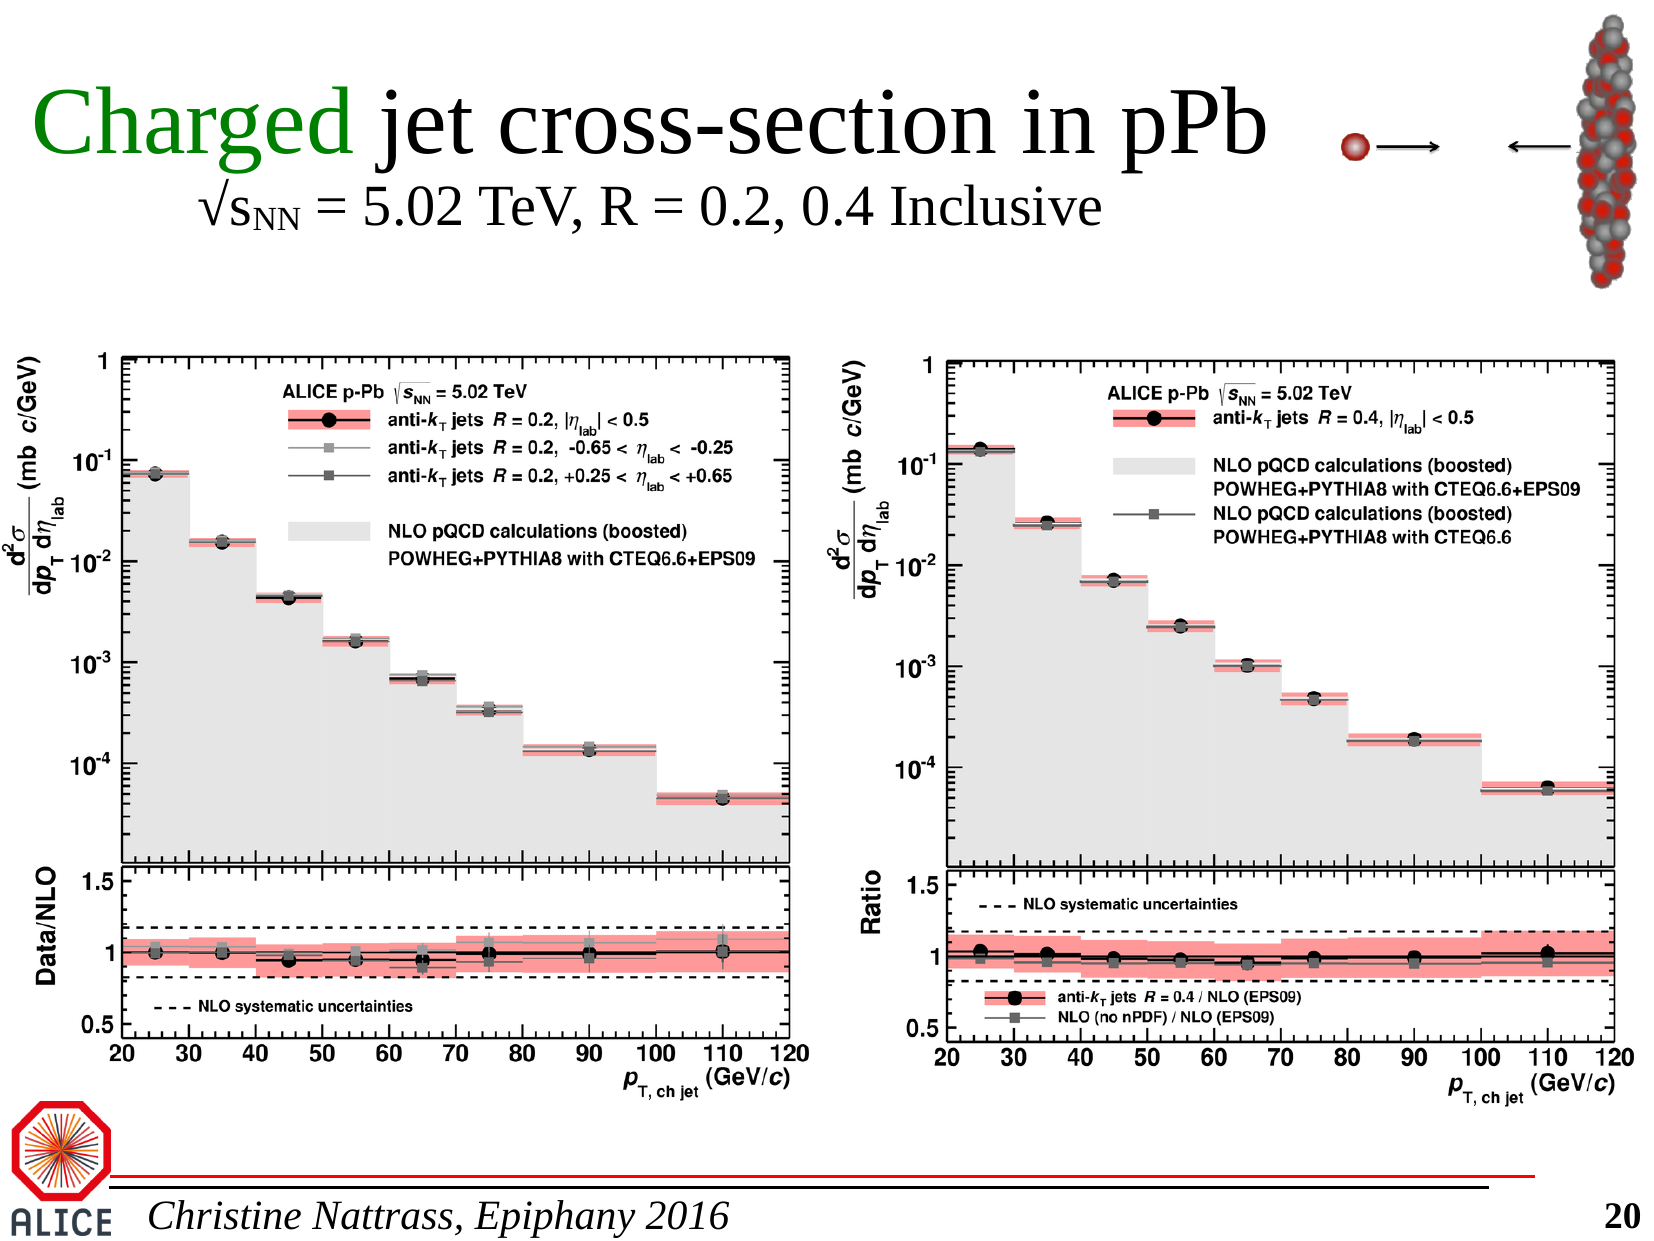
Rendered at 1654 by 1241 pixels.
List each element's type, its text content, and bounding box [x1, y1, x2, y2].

picture [1494, 12, 1638, 303]
title Charged jet cross-section in pPb √sNN = 5.02 TeV, R = 0.2, 0.4 Inclusive [0, 49, 1337, 257]
picture [1337, 12, 1482, 304]
picture [0, 335, 1648, 1236]
